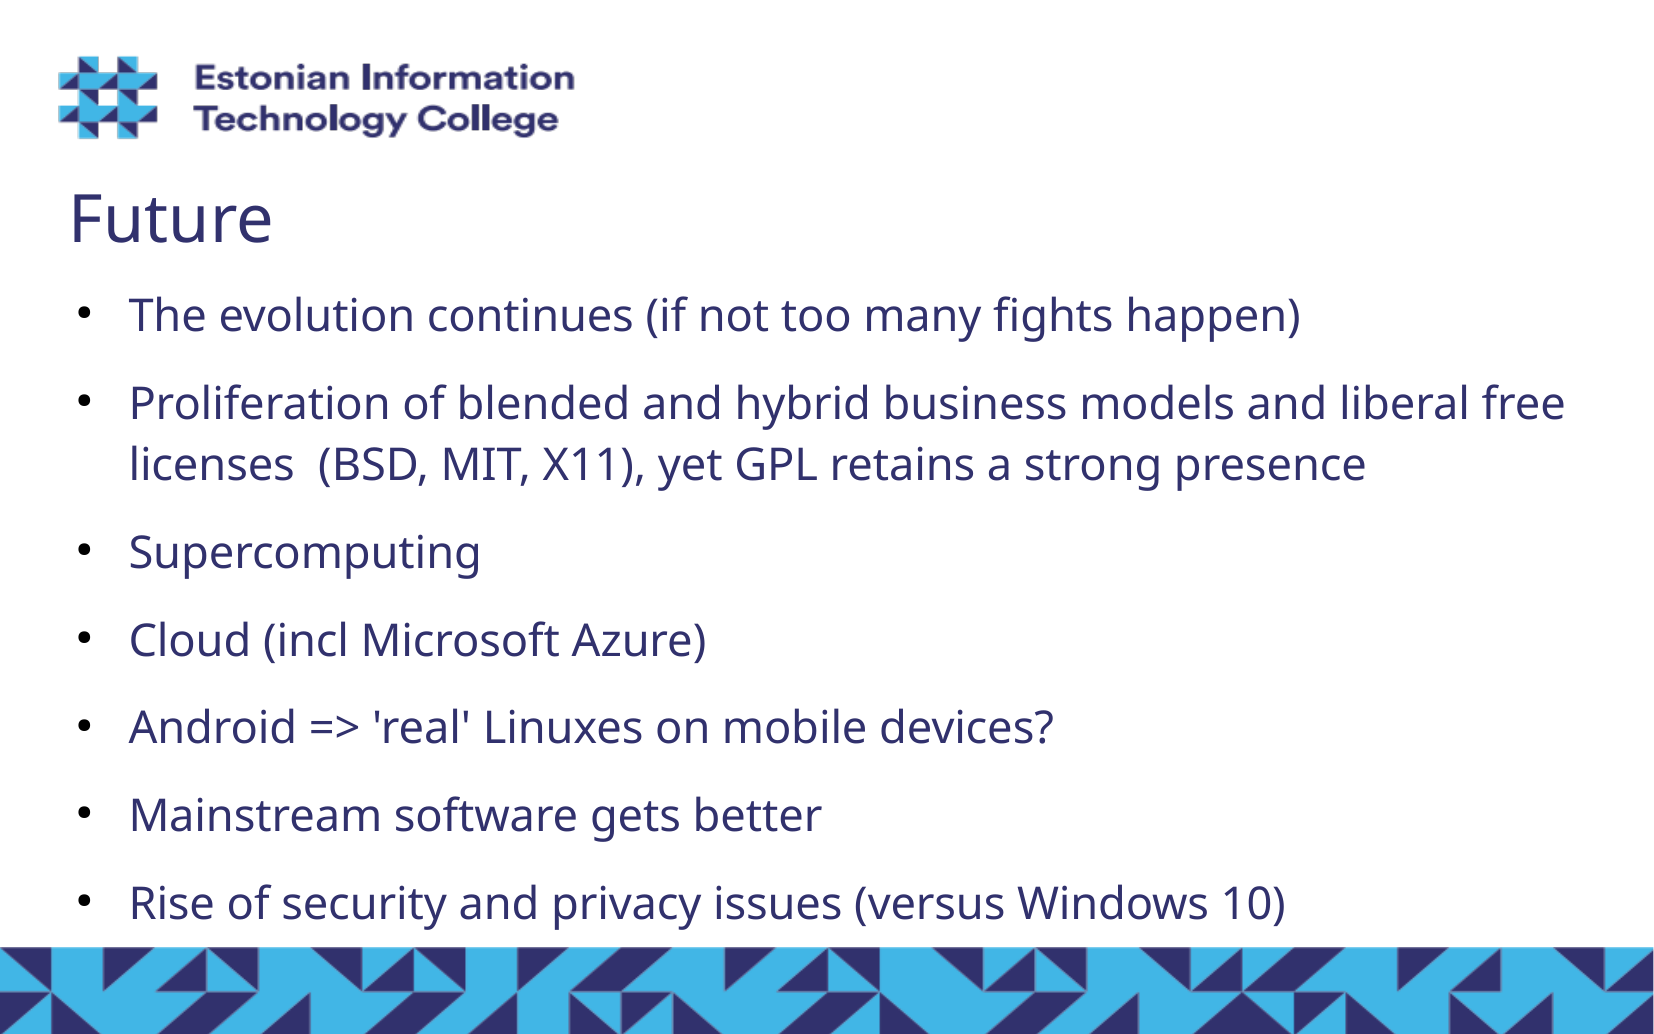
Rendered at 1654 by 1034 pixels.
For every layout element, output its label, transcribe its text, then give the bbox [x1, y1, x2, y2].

title Future [68, 147, 1536, 283]
list The evolution continues (if not too many fights happen) Proliferation of blended and hybrid business models and liberal free licenses (BSD, MIT, X11), yet GPL retains a strong presence Supercomputing Cloud (incl Microsoft Azure) Android => 'real' Linuxes on mobile devices? Mainstream software gets better Rise of security and privacy issues (versus Windows 10) [59, 283, 1595, 936]
